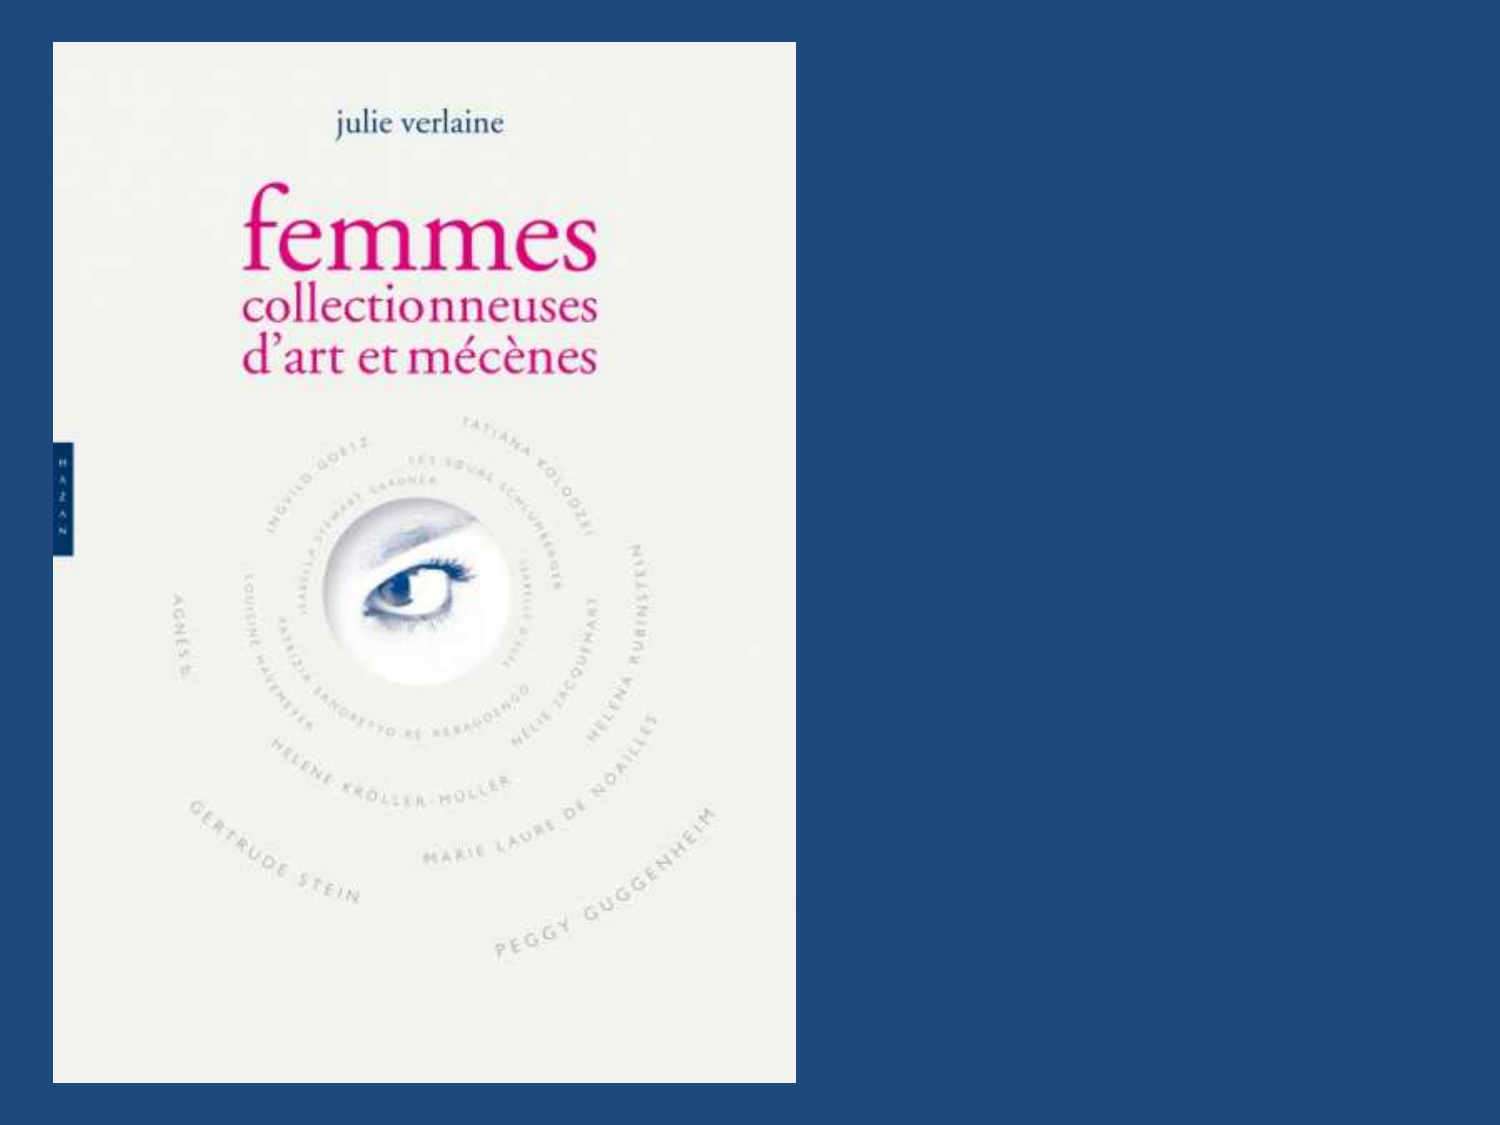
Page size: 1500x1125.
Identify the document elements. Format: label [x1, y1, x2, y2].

picture [53, 42, 796, 1083]
